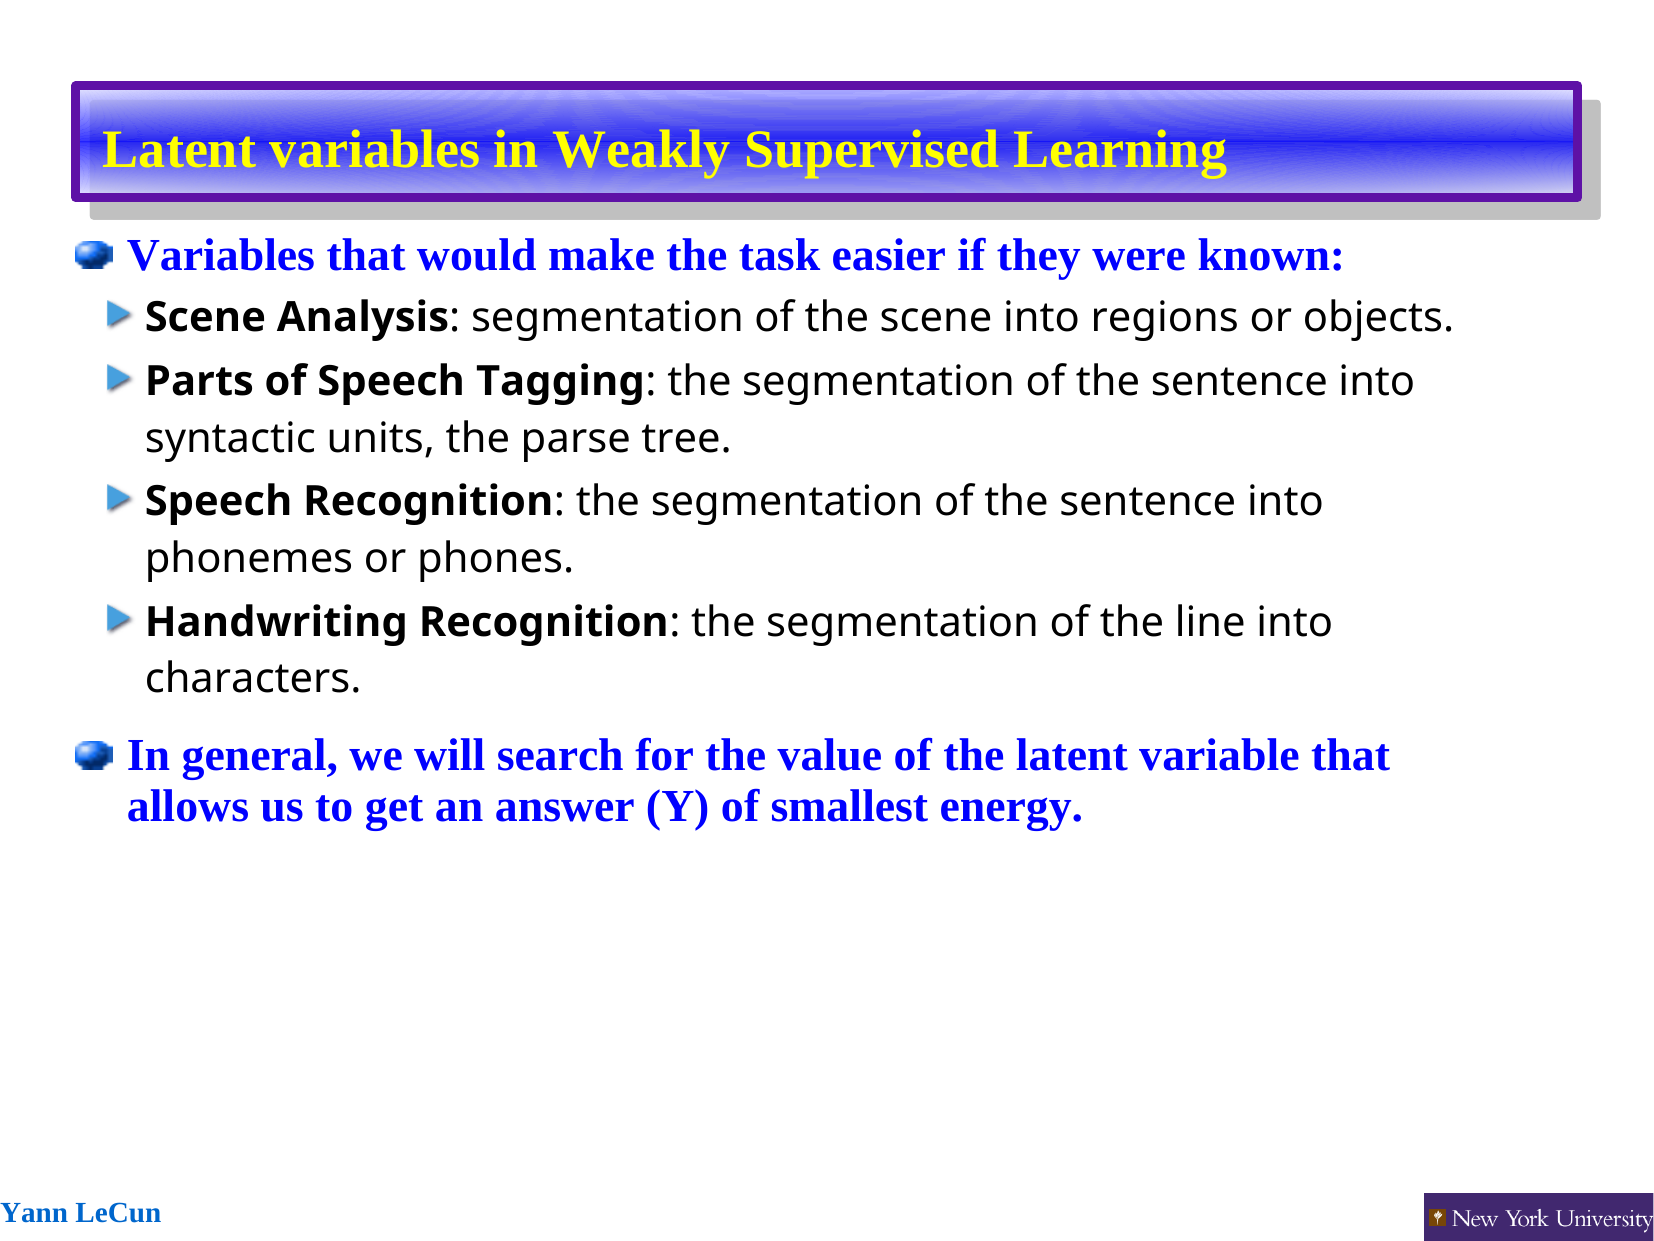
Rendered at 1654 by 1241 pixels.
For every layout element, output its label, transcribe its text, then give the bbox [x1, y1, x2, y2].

picture [1424, 1193, 1654, 1241]
title Latent variables in Weakly Supervised Learning [75, 85, 1578, 198]
list Variables that would make the task easier if they were known: Scene Analysis: segmentation of the scene into regions or objects. Parts of Speech Tagging: the segmentation of the sentence into syntactic units, the parse tree. Speech Recognition: the segmentation of the sentence into phonemes or phones. Handwriting Recognition: the segmentation of the line into characters. In general, we will search for the value of the latent variable that allows us to get an answer (Y) of smallest energy. [75, 229, 1506, 1083]
